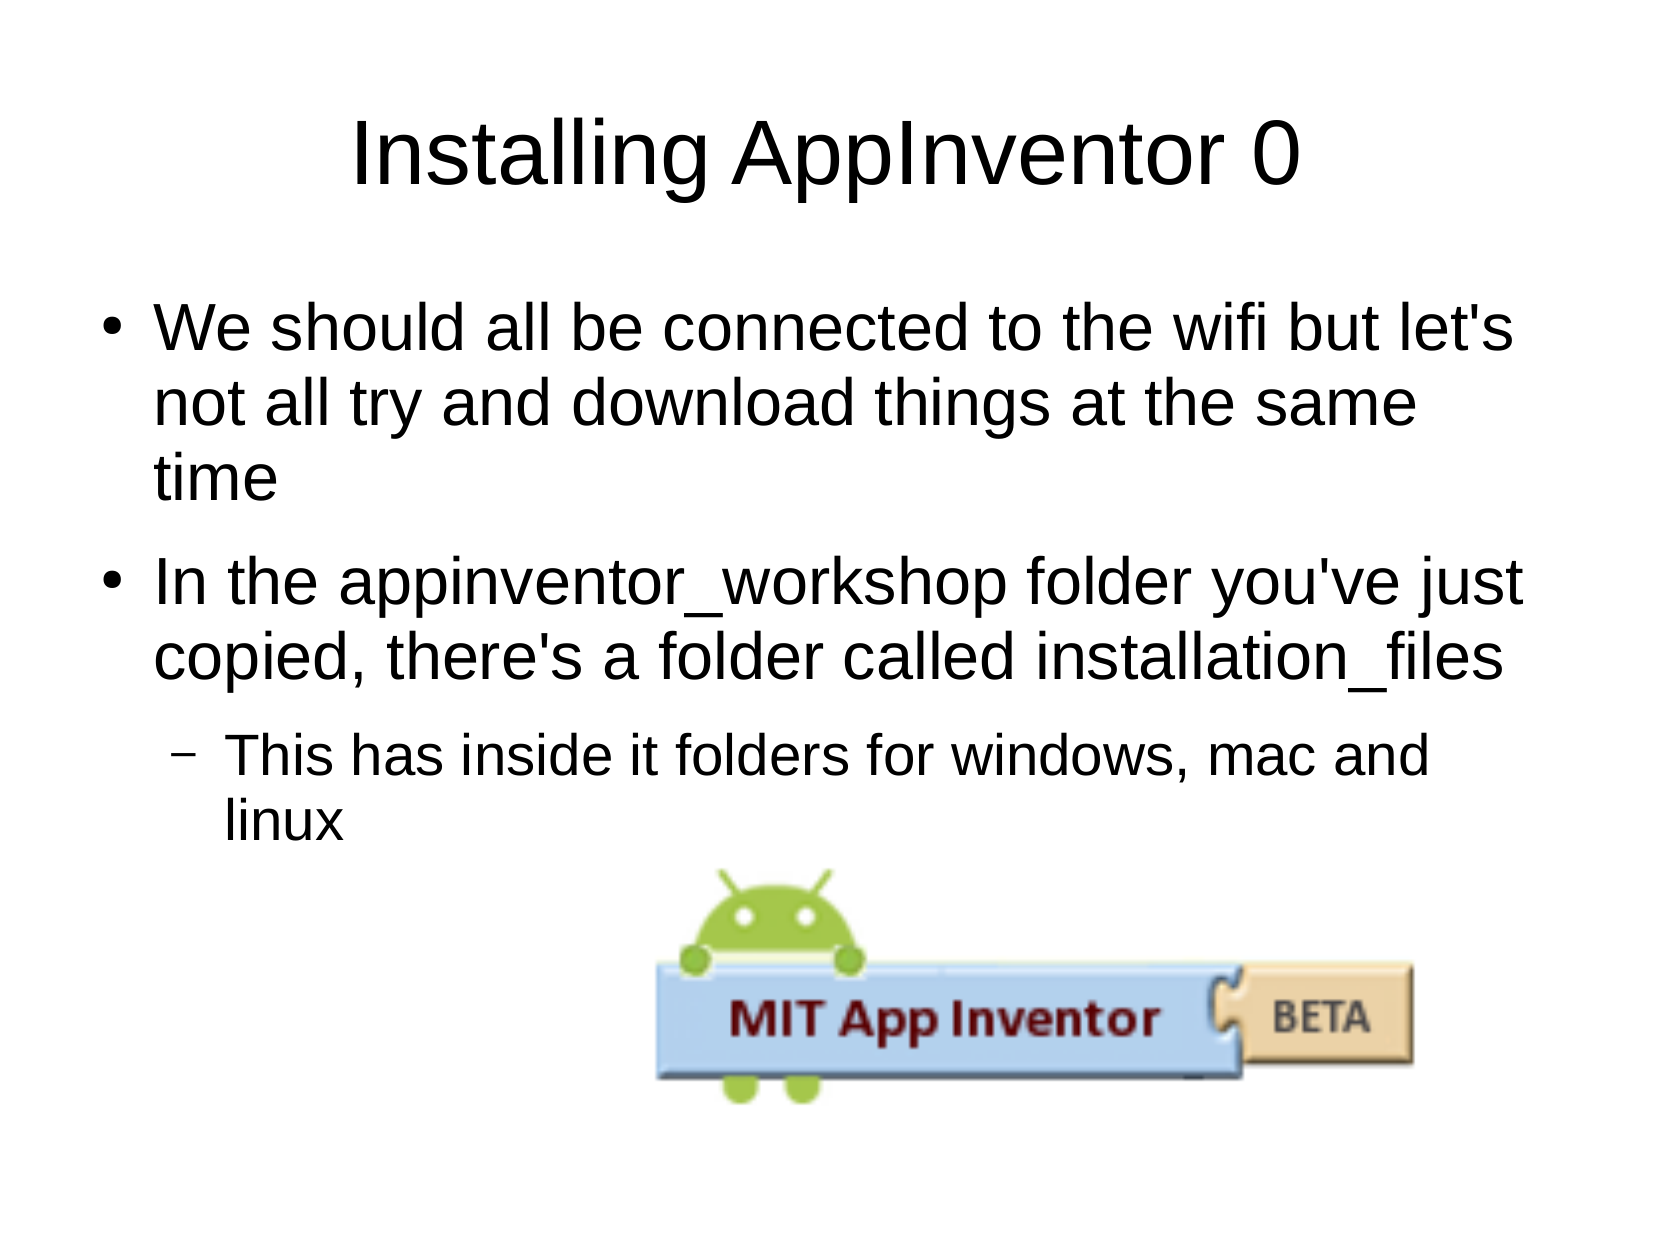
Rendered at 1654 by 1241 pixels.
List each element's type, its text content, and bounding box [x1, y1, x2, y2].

list We should all be connected to the wifi but let's not all try and download things at the same time In the appinventor_workshop folder you've just copied, there's a folder called installation_files This has inside it folders for windows, mac and linux [82, 290, 1538, 1010]
picture [614, 839, 1546, 1126]
title Installing AppInventor 0 [82, 49, 1571, 257]
